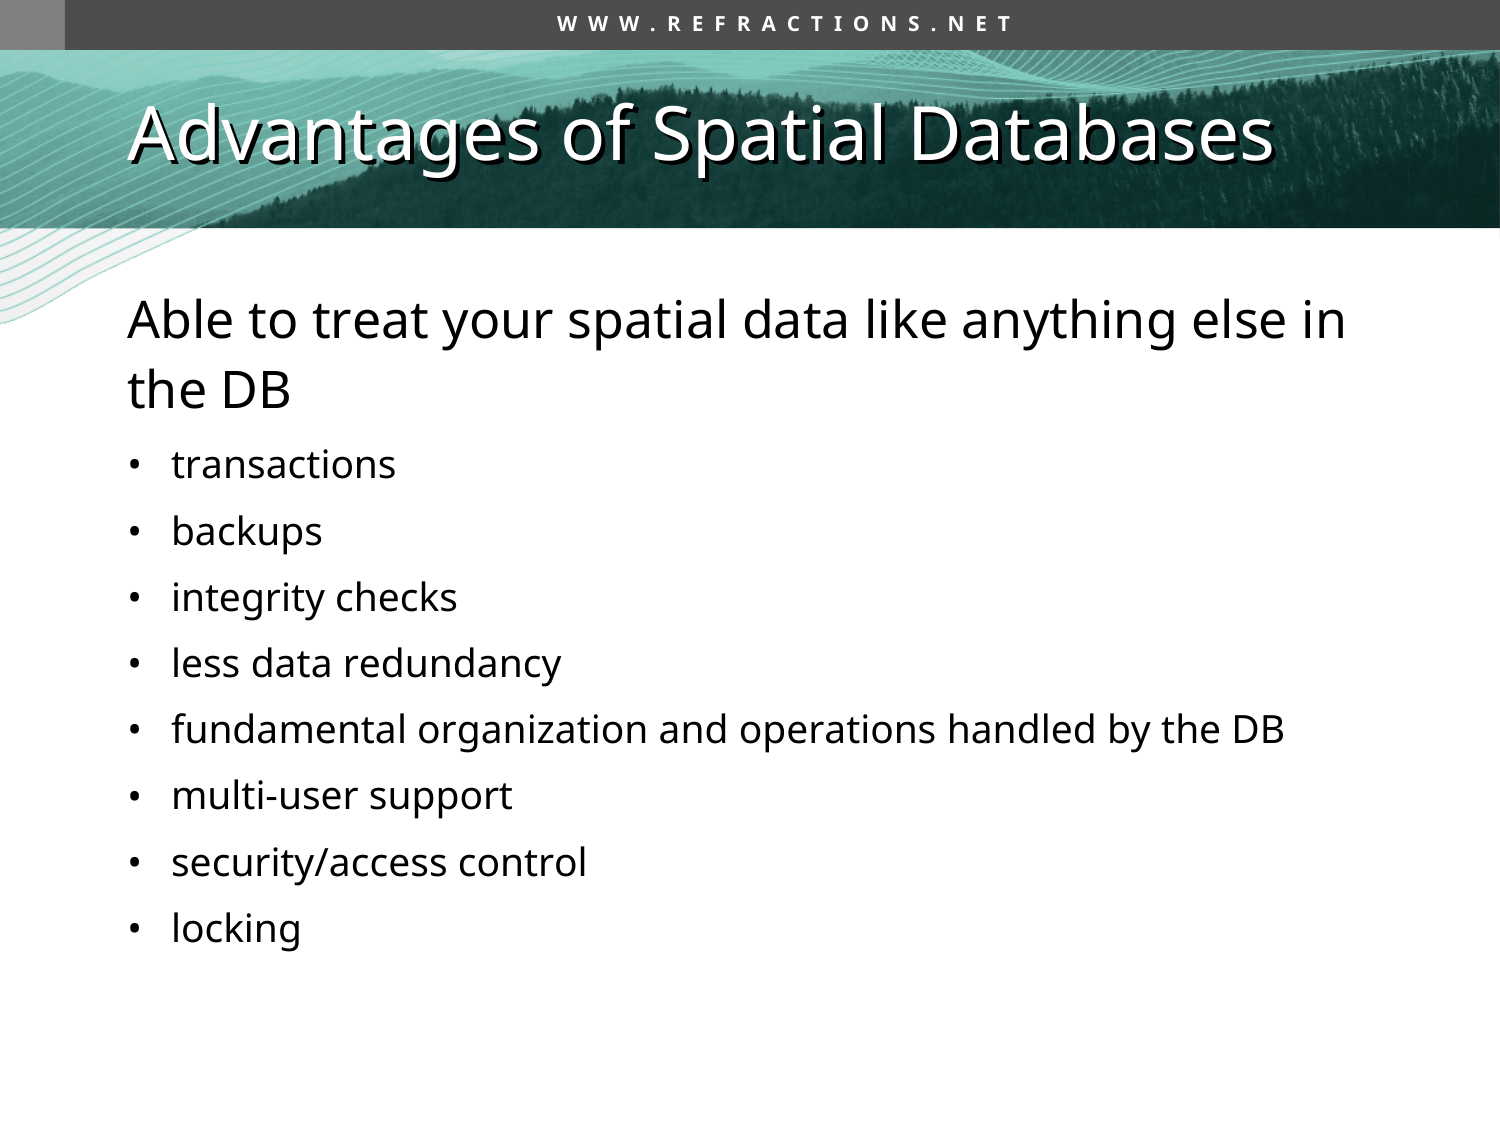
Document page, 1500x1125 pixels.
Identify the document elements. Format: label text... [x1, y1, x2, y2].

picture [0, 50, 1500, 325]
list Able to treat your spatial data like anything else in the DB transactions backups integrity checks less data redundancy fundamental organization and operations handled by the DB multi-user support security/access control locking [112, 275, 1388, 970]
title Advantages of Spatial Databases [112, 49, 1388, 213]
